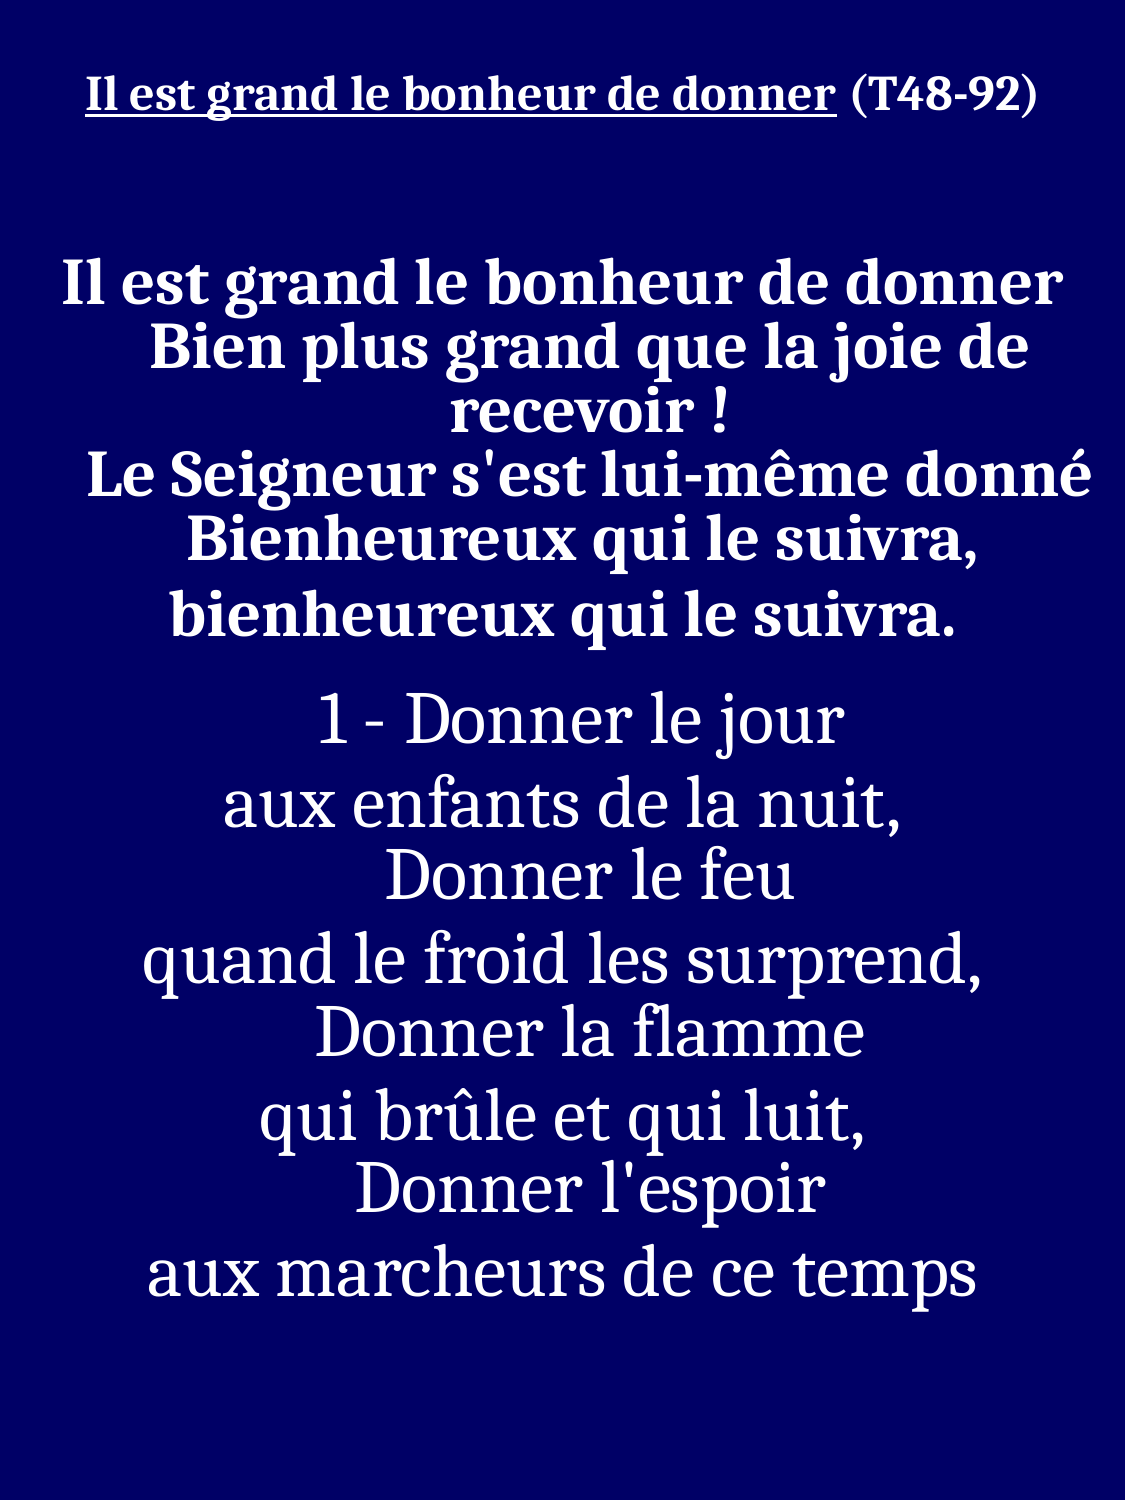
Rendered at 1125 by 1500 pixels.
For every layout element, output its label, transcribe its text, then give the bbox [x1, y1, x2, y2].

text_box Il est grand le bonheur de donner (T48-92) Il est grand le bonheur de donner Bien plus grand que la joie de recevoir ! Le Seigneur s'est lui-même donné Bienheureux qui le suivra, bienheureux qui le suivra. 1 - Donner le jour aux enfants de la nuit, Donner le feu quand le froid les surprend, Donner la flamme qui brûle et qui luit, Donner l'espoir aux marcheurs de ce temps [0, 64, 1125, 1241]
